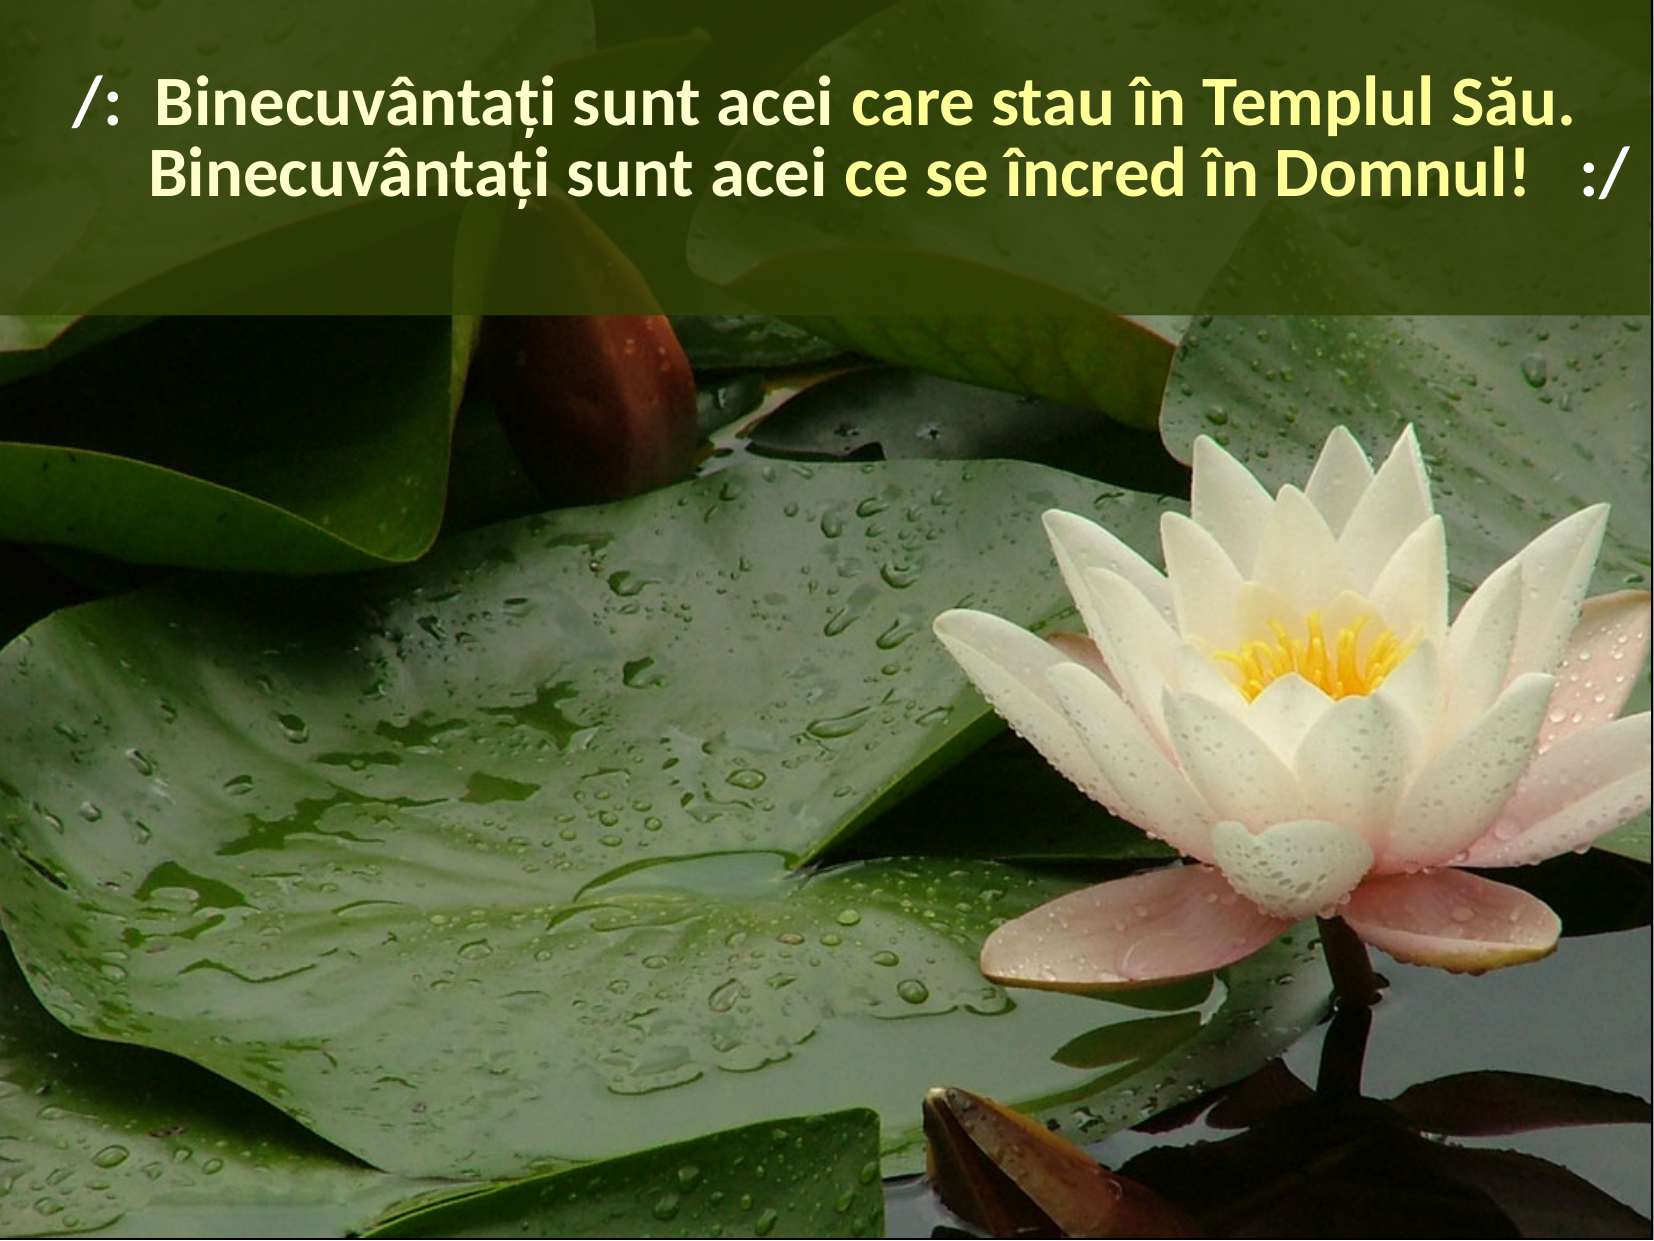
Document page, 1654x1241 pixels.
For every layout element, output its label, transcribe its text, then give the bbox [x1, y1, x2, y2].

picture [0, 316, 1651, 1238]
text_box /: Binecuvântaţi sunt acei care stau în Templul Său. Binecuvântaţi sunt acei ce se încred în Domnul! :/ [0, 0, 1651, 316]
